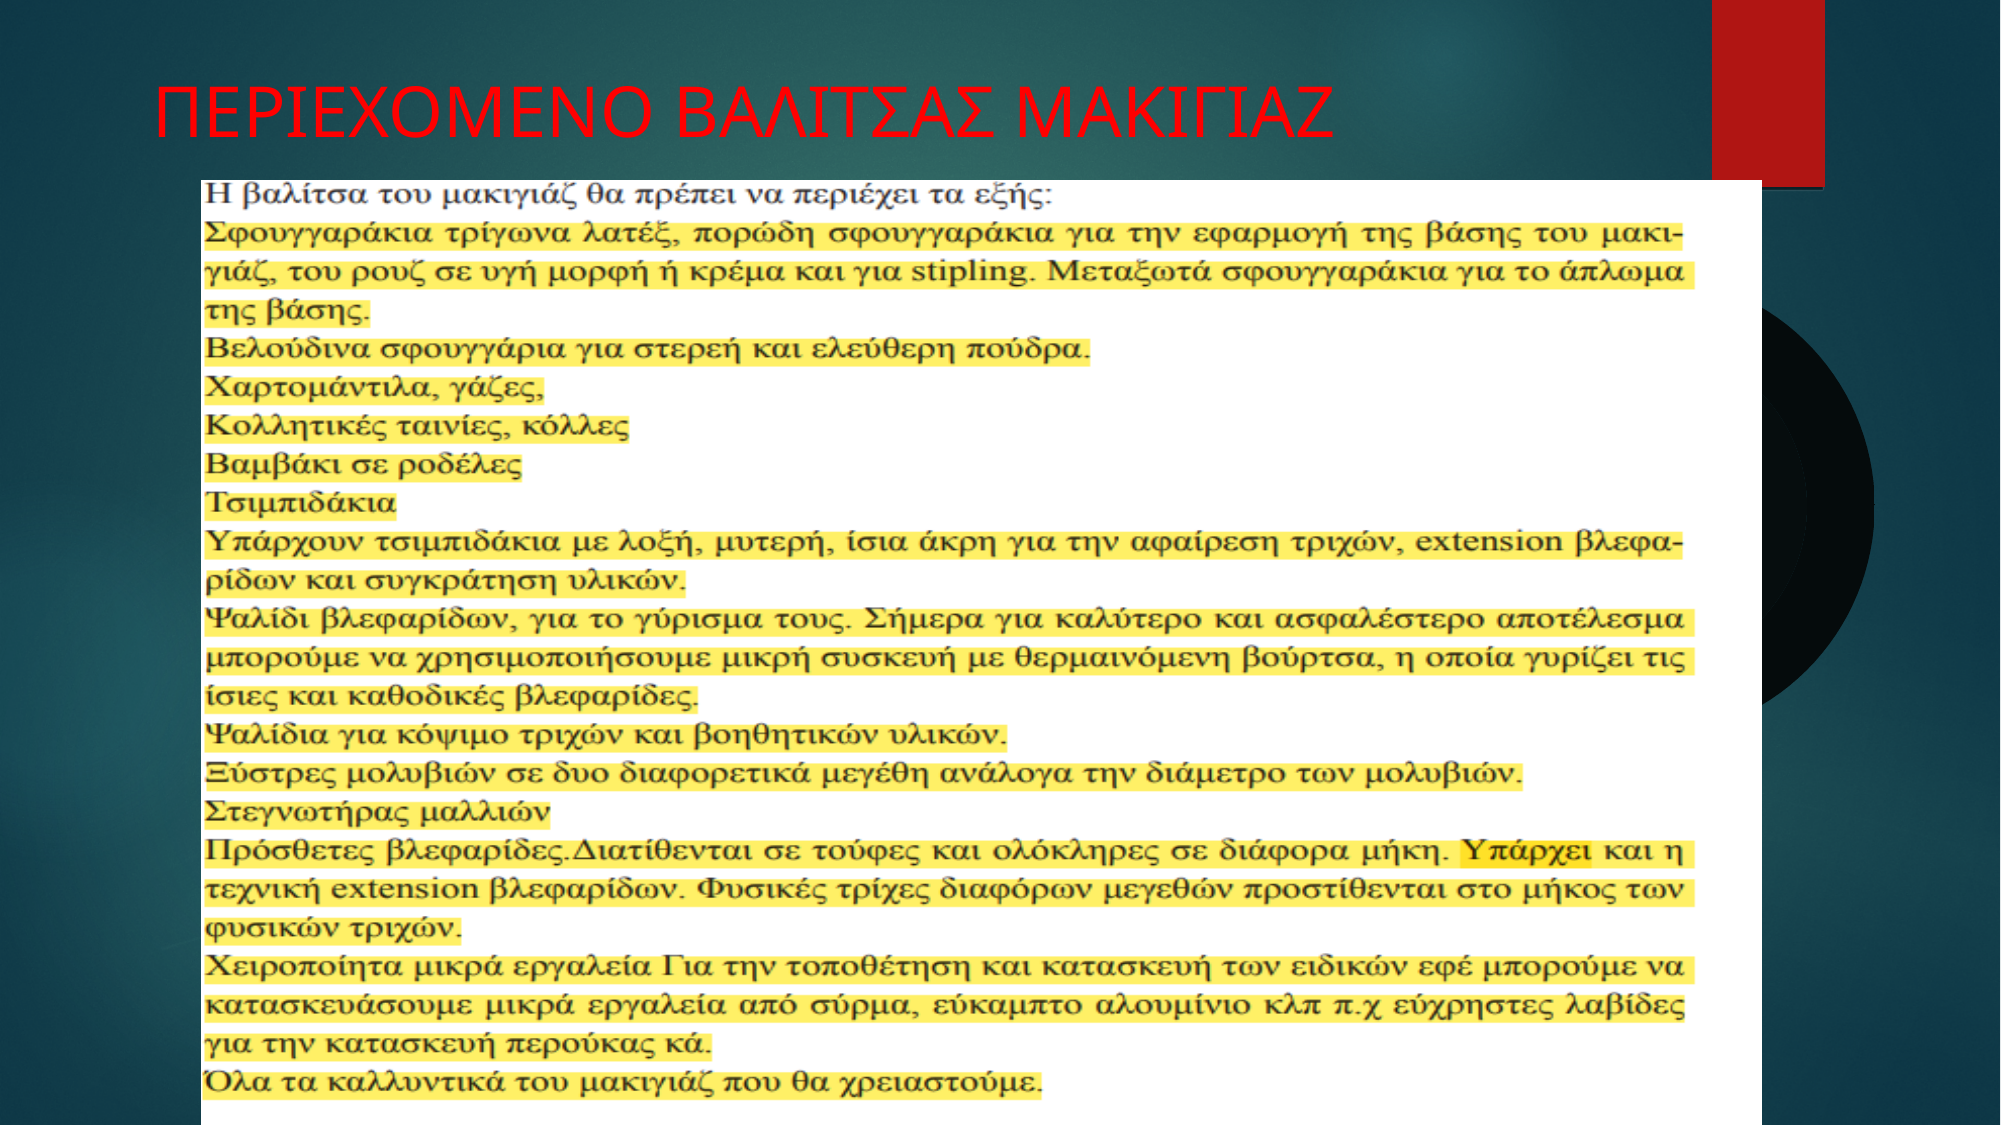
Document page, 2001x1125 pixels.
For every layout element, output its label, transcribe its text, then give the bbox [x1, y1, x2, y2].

title ΠΕΡΙΕΧΟΜΕΝΟ ΒΑΛΙΤΣΑΣ ΜΑΚΙΓΙΑΖ [137, 59, 1405, 181]
picture [201, 180, 1762, 1125]
